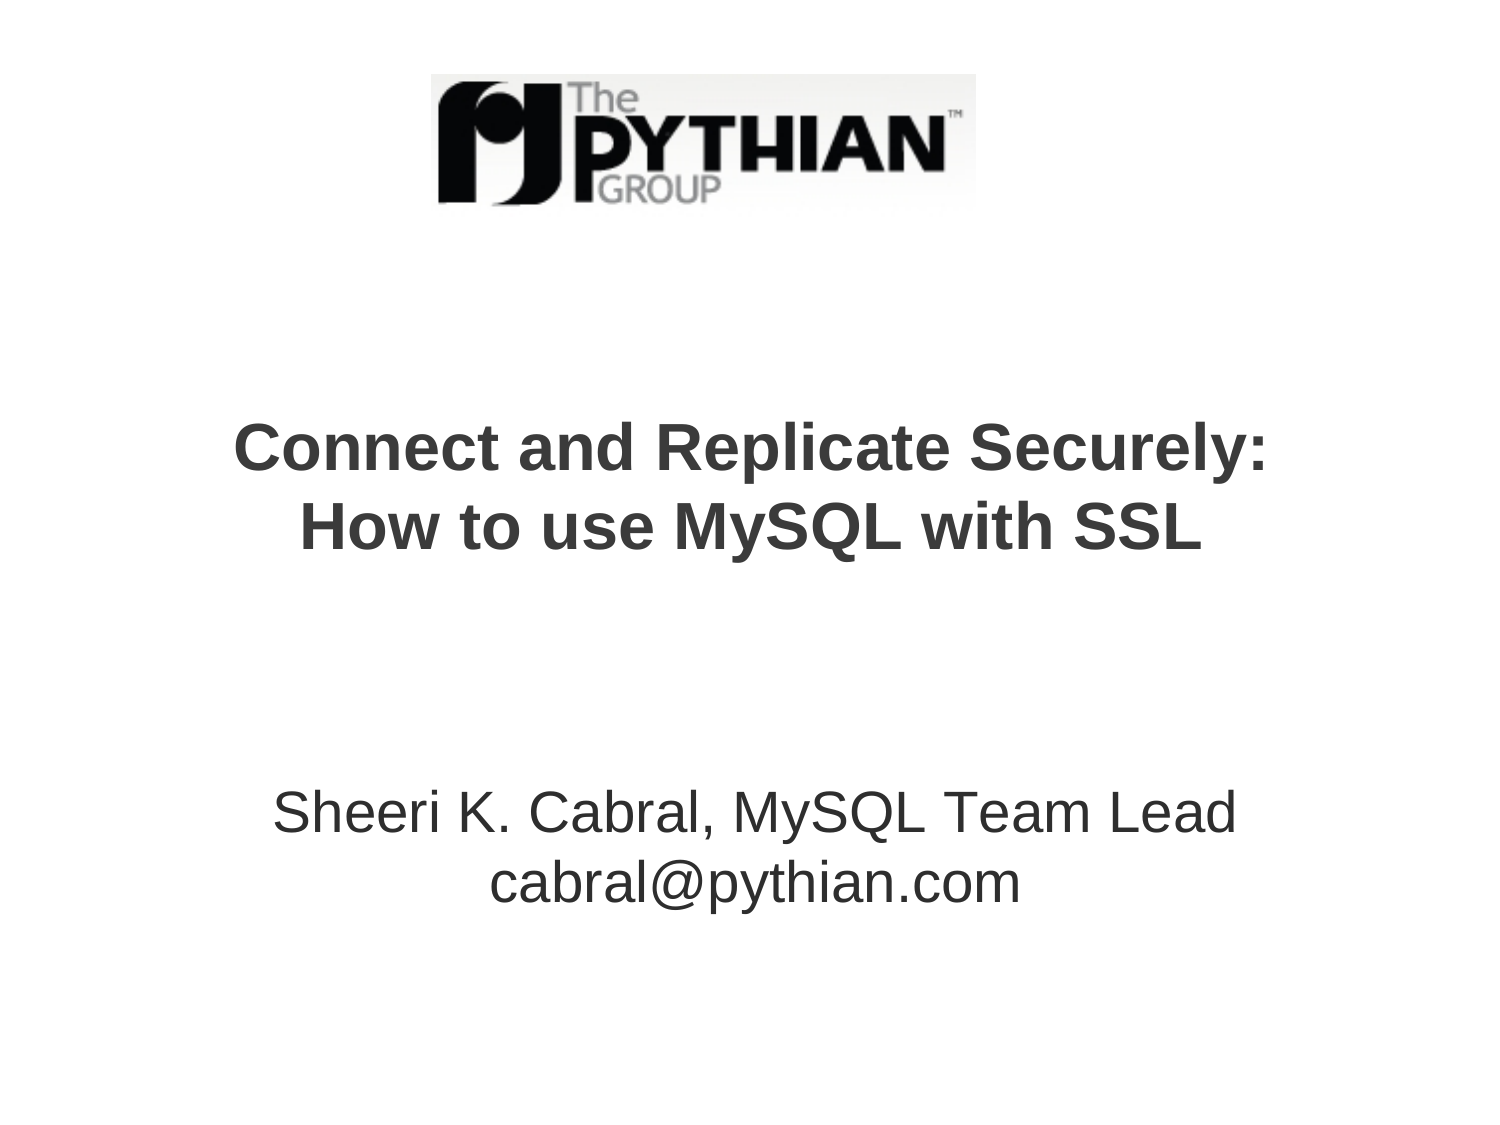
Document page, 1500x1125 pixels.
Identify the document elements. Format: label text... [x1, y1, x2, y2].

text_box Connect and Replicate Securely: How to use MySQL with SSL [151, 370, 1352, 596]
text_box Sheeri K. Cabral, MySQL Team Lead cabral@pythian.com [237, 599, 1276, 1088]
picture [431, 74, 976, 217]
